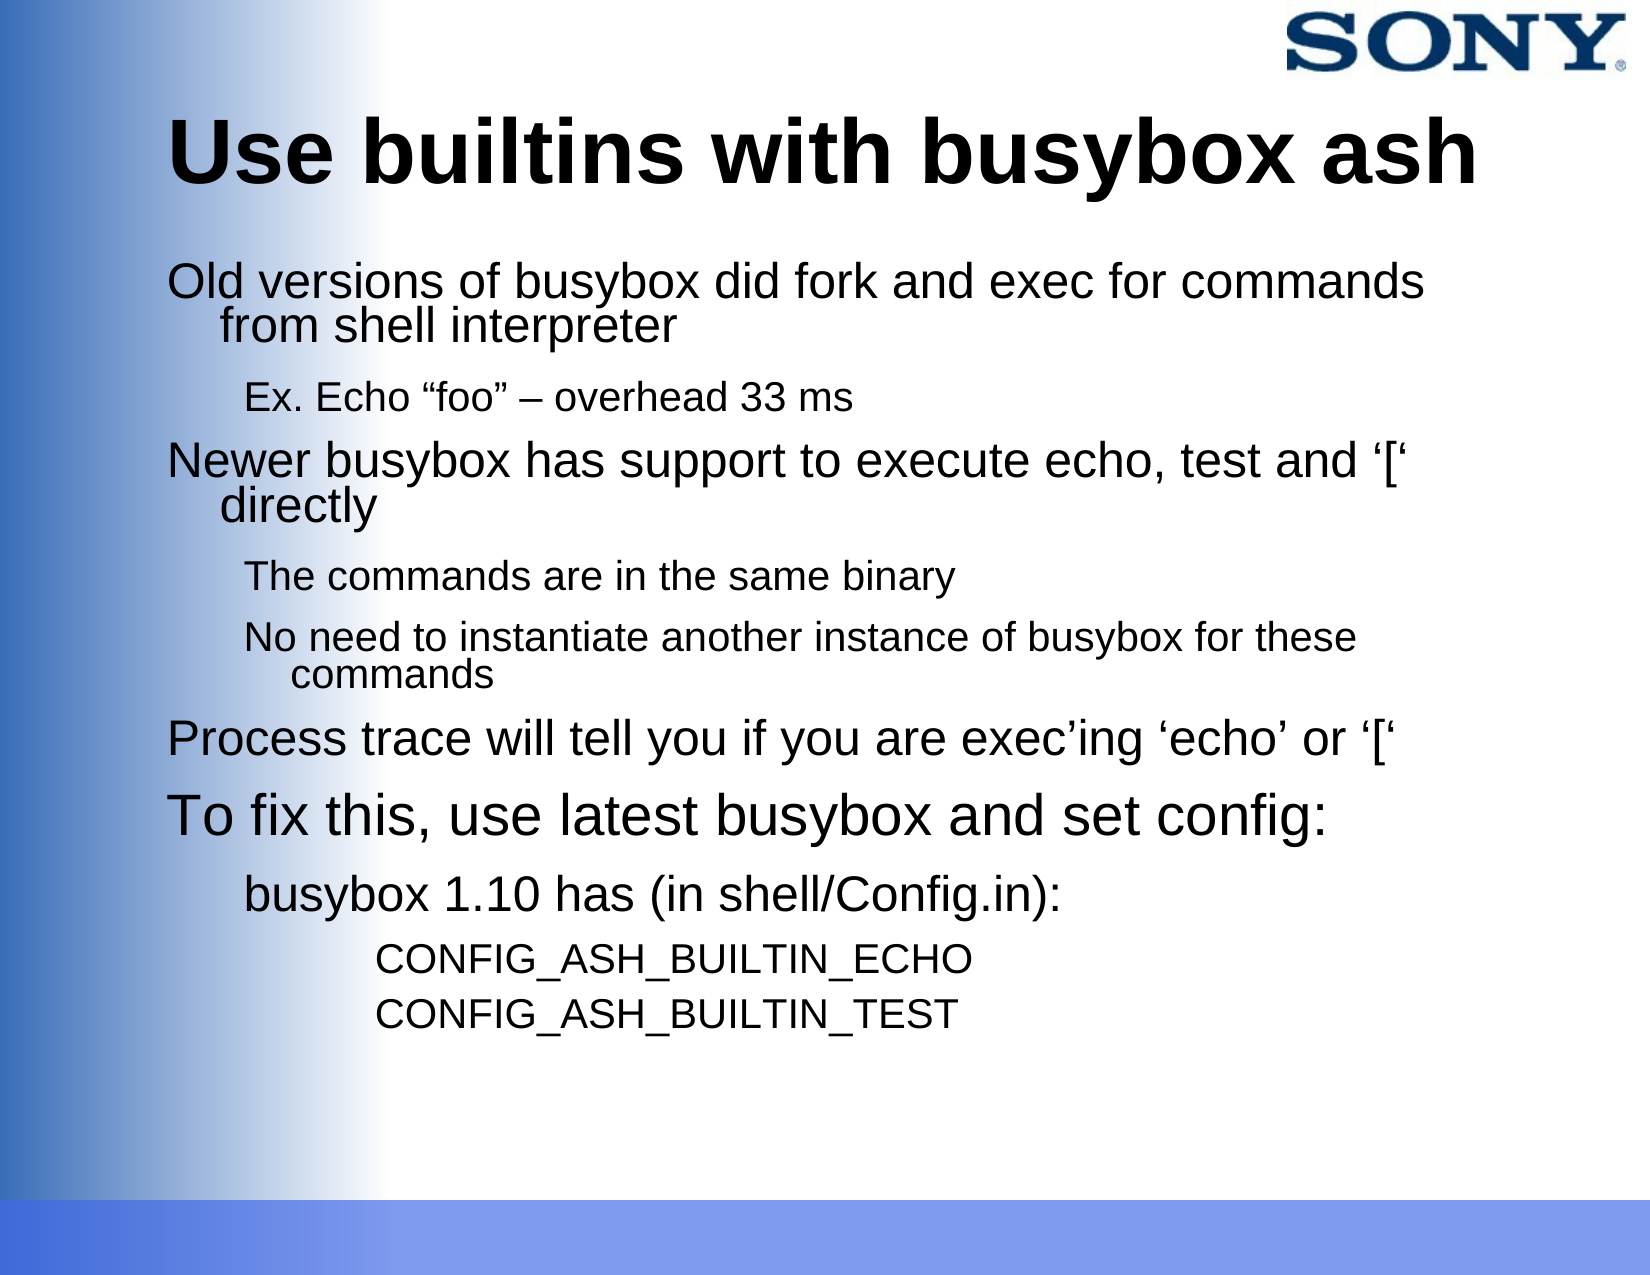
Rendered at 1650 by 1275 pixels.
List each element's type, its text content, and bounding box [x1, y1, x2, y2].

title Use builtins with busybox ash [149, 74, 1499, 250]
picture [1287, 0, 1626, 80]
list Old versions of busybox did fork and exec for commands from shell interpreter Ex. Echo “foo” – overhead 33 ms Newer busybox has support to execute echo, test and ‘[‘ directly The commands are in the same binary No need to instantiate another instance of busybox for these commands Process trace will tell you if you are exec’ing ‘echo’ or ‘[‘ To fix this, use latest busybox and set config: busybox 1.10 has (in shell/Config.in): CONFIG_ASH_BUILTIN_ECHO CONFIG_ASH_BUILTIN_TEST [149, 262, 1499, 1188]
